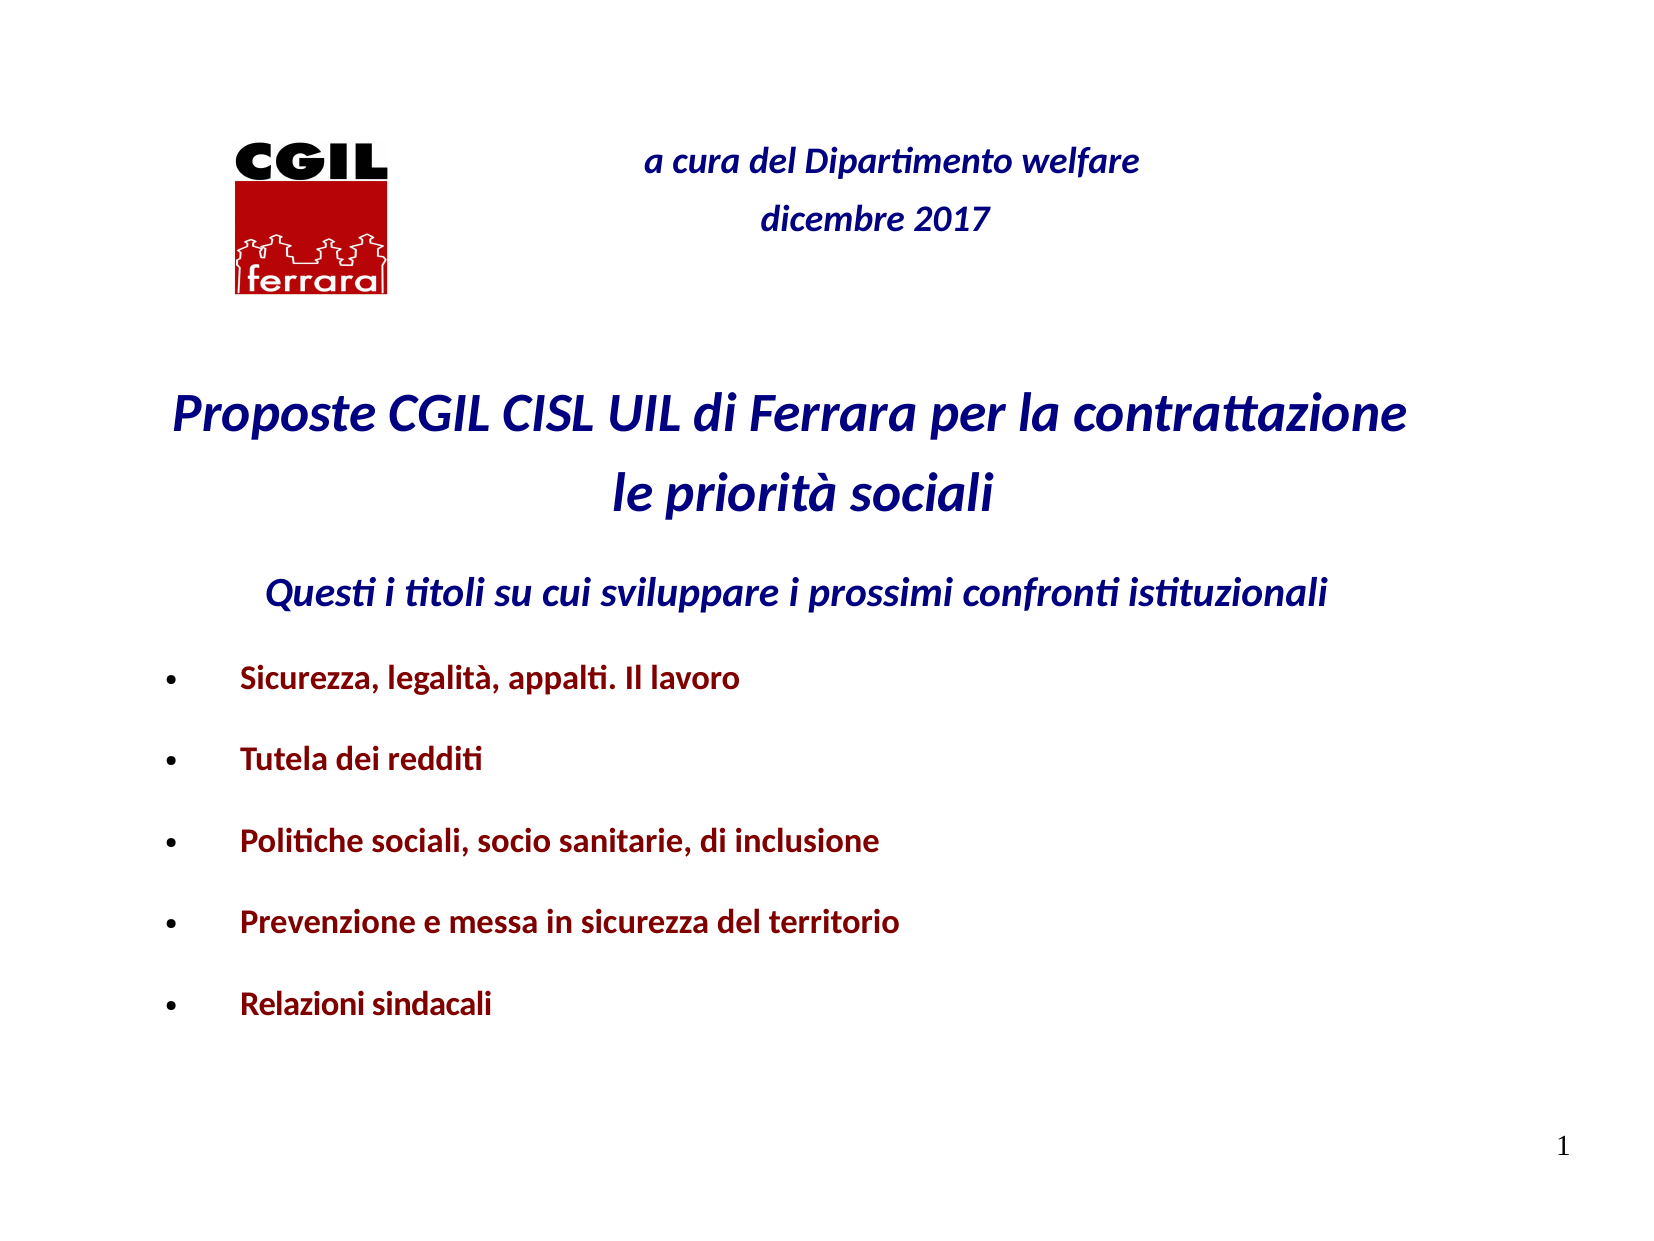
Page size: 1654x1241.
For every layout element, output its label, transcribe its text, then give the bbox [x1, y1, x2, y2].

picture [233, 141, 388, 295]
title a cura del Dipartimento welfare dicembre 2017 [94, 129, 1492, 305]
list Proposte CGIL CISL UIL di Ferrara per la contrattazione le priorità sociali Questi i titoli su cui sviluppare i prossimi confronti istituzionali Sicurezza, legalità, appalti. Il lavoro Tutela dei redditi Politiche sociali, socio sanitarie, di inclusione Prevenzione e messa in sicurezza del territorio Relazioni sindacali [59, 389, 1536, 1028]
